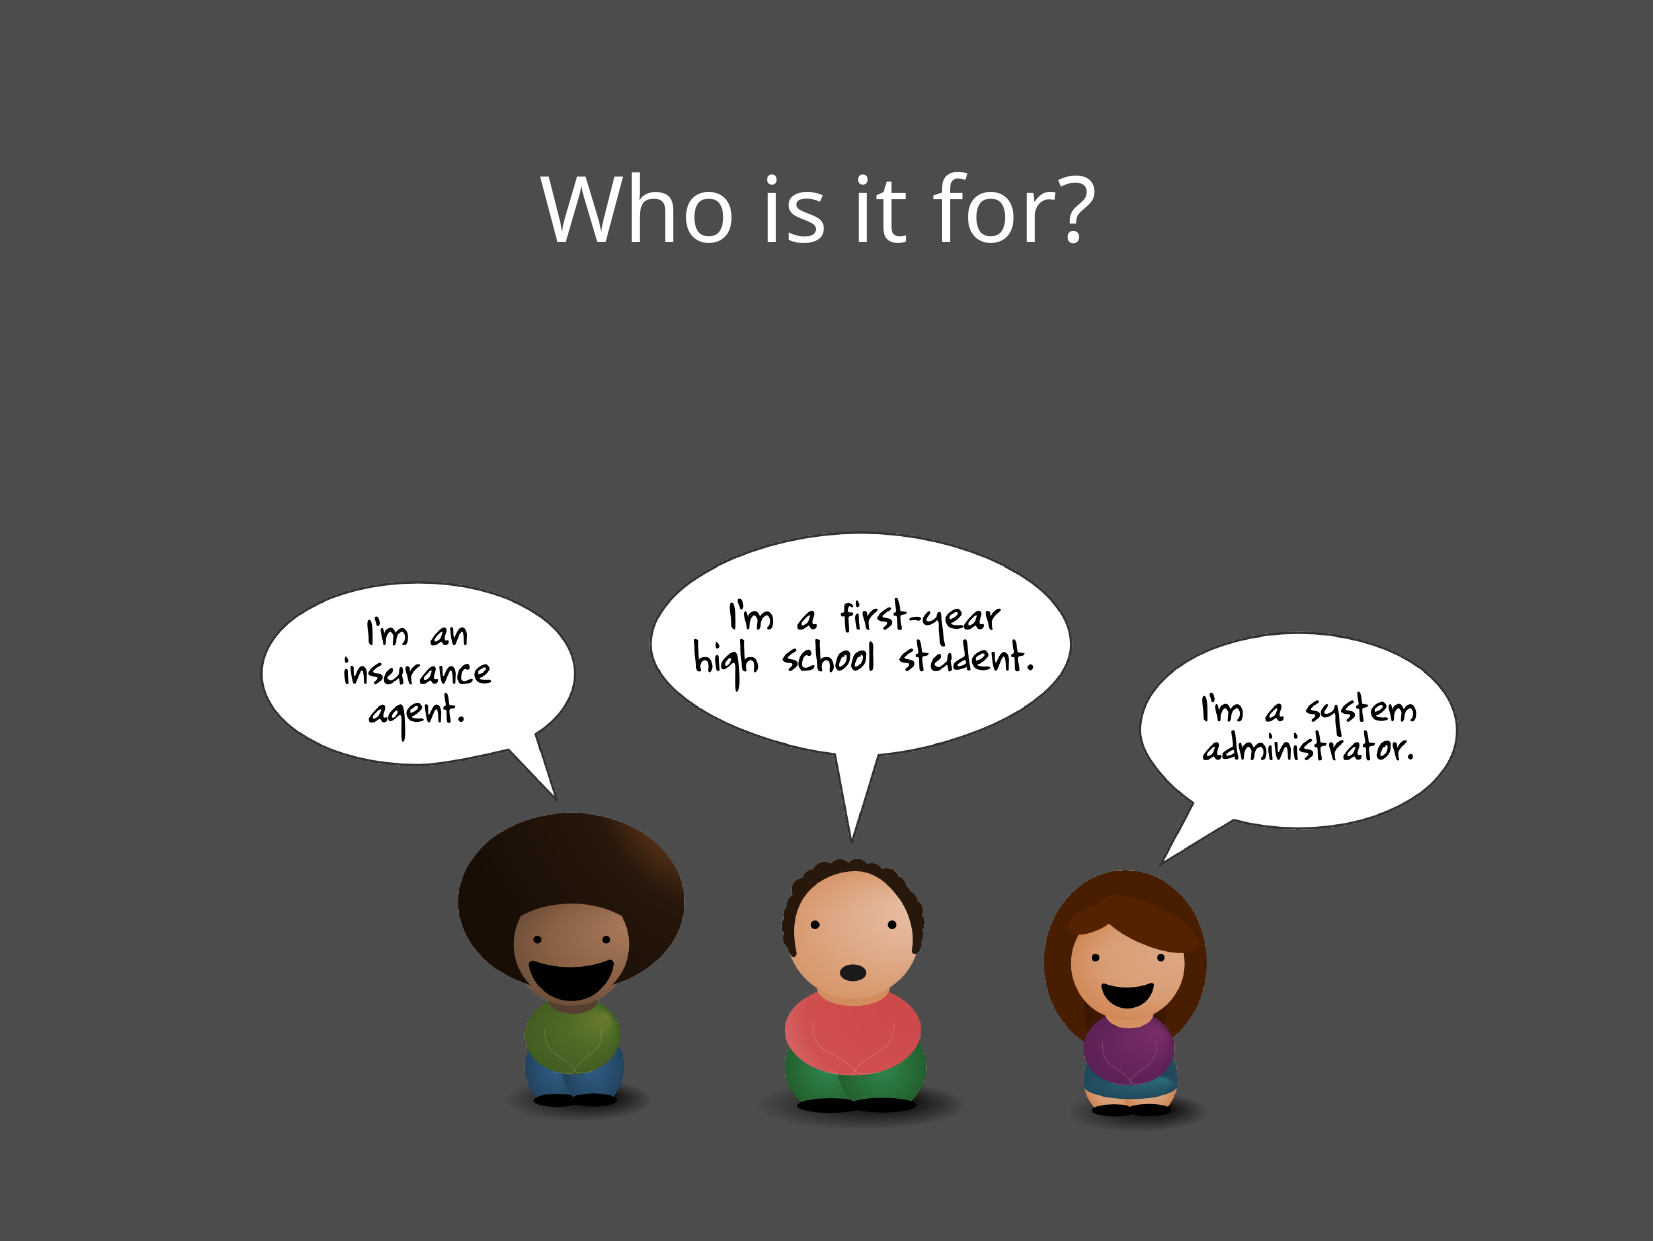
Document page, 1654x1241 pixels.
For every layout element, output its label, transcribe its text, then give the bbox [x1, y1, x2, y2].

title Who is it for? [75, 112, 1562, 320]
picture [260, 531, 1458, 1132]
